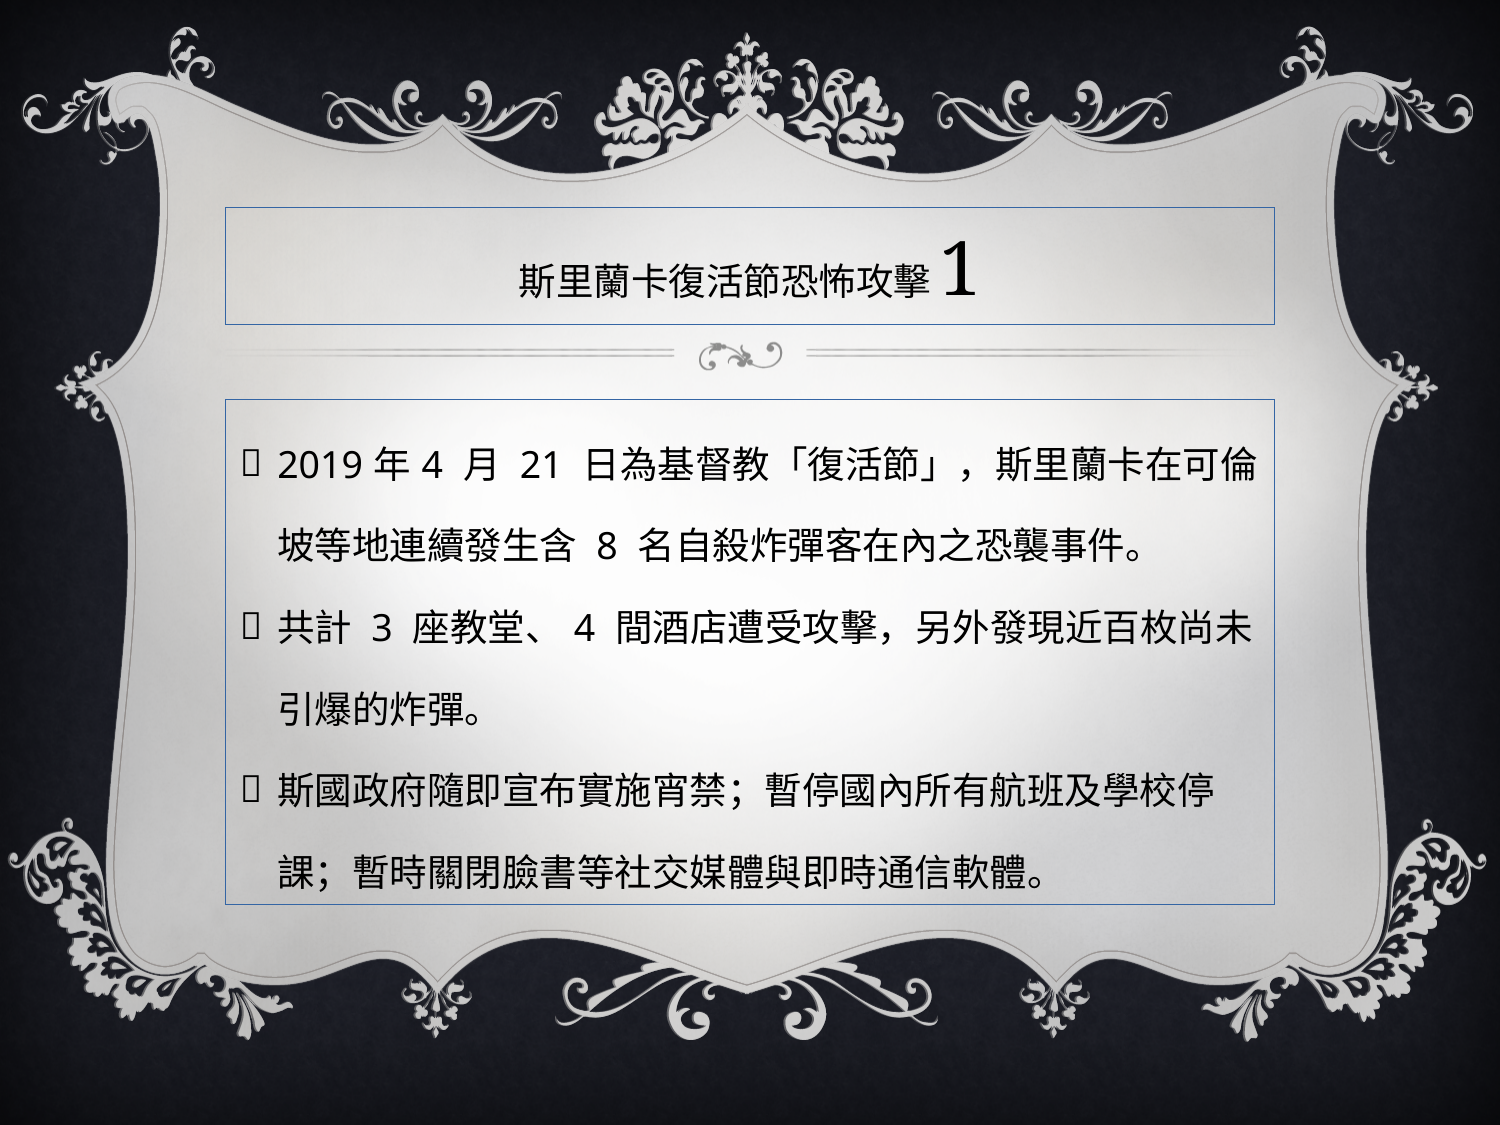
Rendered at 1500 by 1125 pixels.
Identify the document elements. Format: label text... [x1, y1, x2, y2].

picture [0, 0, 1500, 1125]
text_box 2019年4 月 21 日為基督教「復活節」，斯里蘭卡在可倫坡等地連續發生含 8 名自殺炸彈客在內之恐襲事件。 共計 3 座教堂、4 間酒店遭受攻擊，另外發現近百枚尚未引爆的炸彈。 斯國政府隨即宣布實施宵禁；暫停國內所有航班及學校停課；暫時關閉臉書等社交媒體與即時通信軟體。 [225, 399, 1275, 900]
text_box 斯里蘭卡復活節恐怖攻擊1 [225, 212, 1275, 325]
